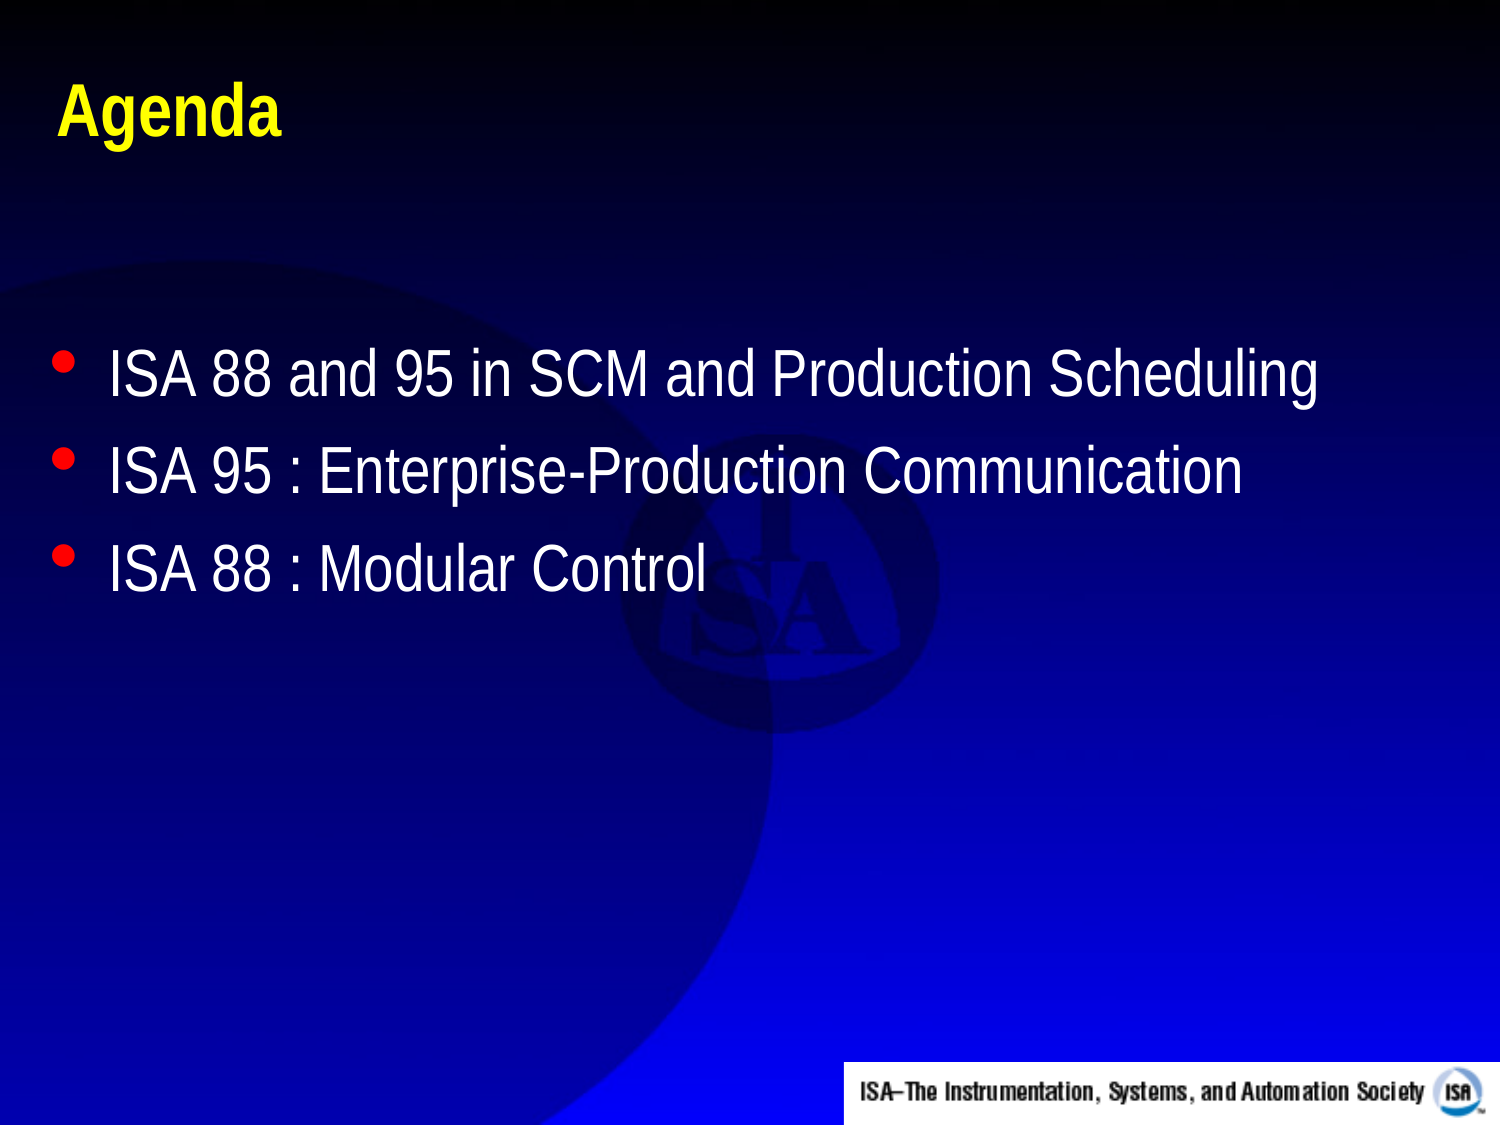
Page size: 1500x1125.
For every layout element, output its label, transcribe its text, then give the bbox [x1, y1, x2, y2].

picture [0, 0, 1500, 1125]
list ISA 88 and 95 in SCM and Production Scheduling ISA 95 : Enterprise-Production Communication ISA 88 : Modular Control [37, 224, 1463, 1038]
title Agenda [41, 12, 1463, 201]
